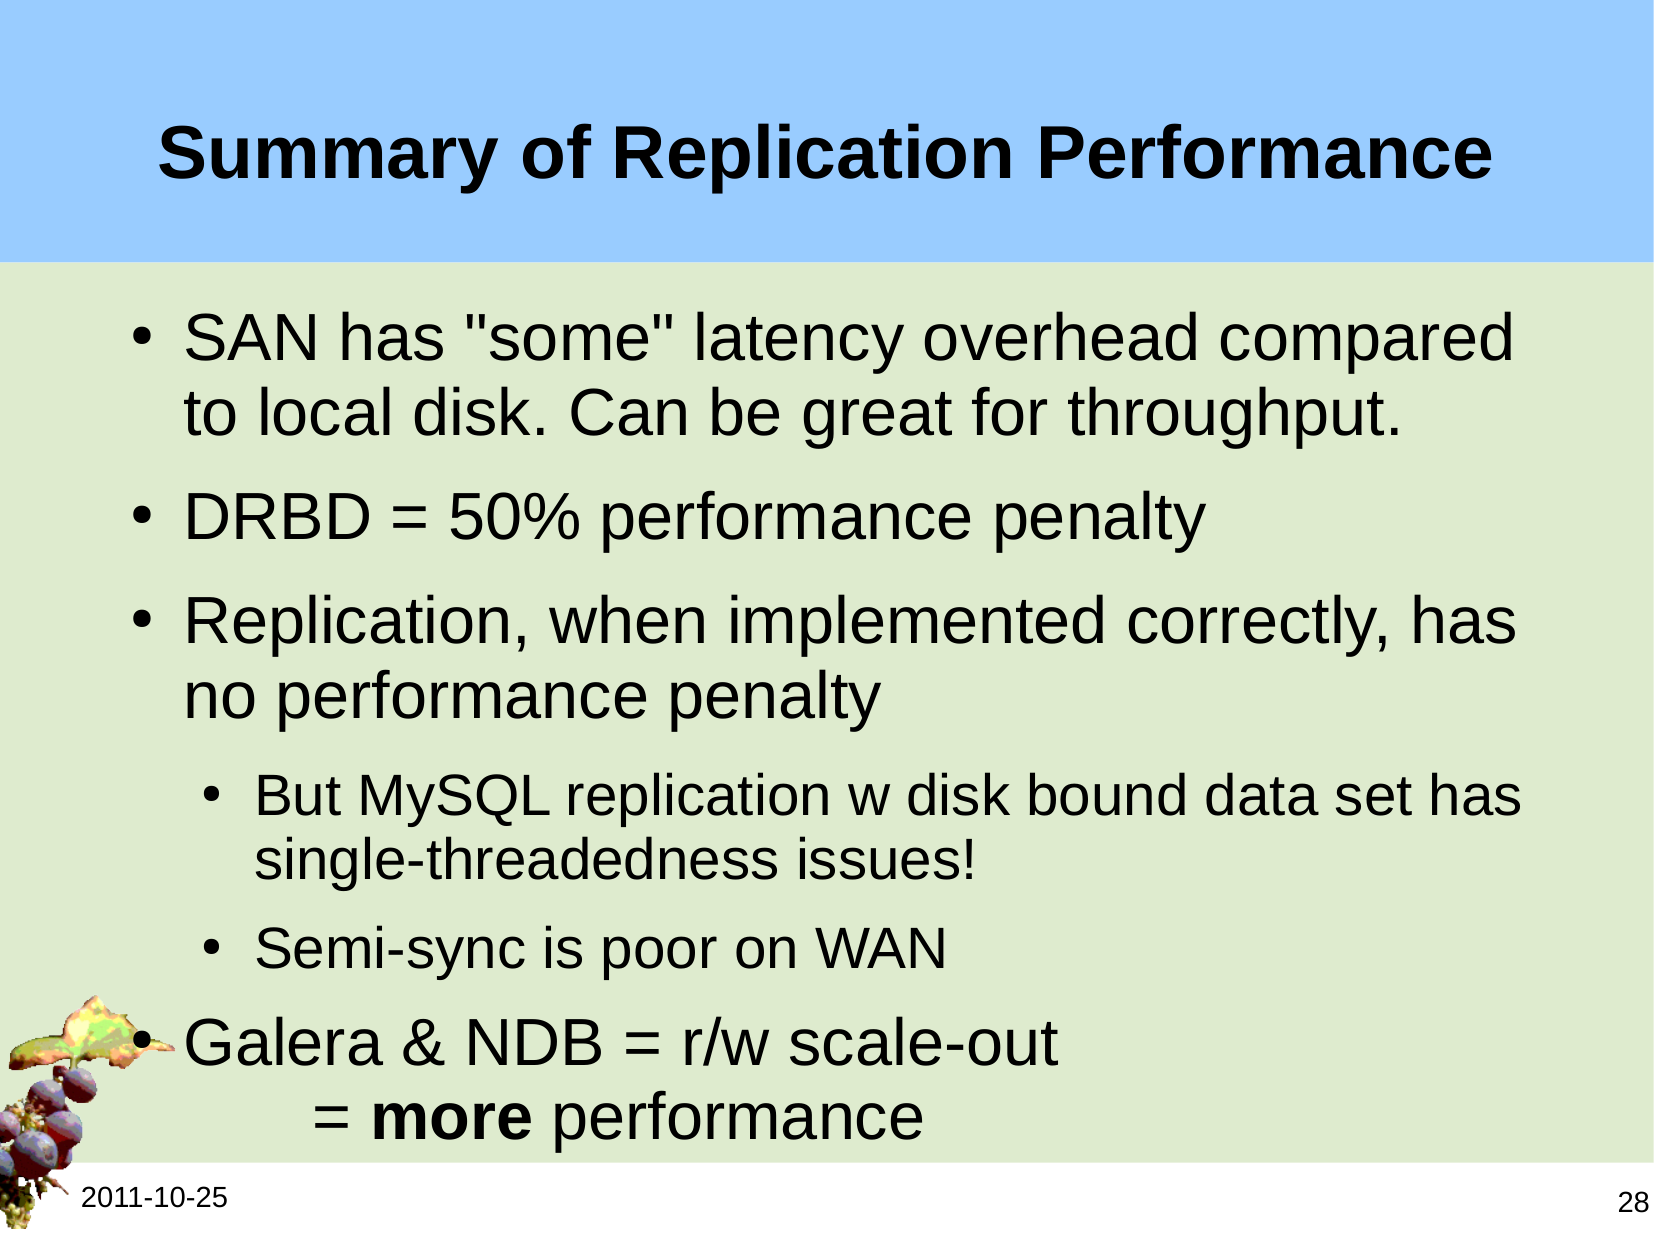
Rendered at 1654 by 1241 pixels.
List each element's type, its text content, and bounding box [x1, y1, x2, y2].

picture [0, 990, 188, 1229]
title Summary of Replication Performance [82, 49, 1571, 257]
list SAN has "some" latency overhead compared to local disk. Can be great for throughput. DRBD = 50% performance penalty Replication, when implemented correctly, has no performance penalty But MySQL replication w disk bound data set has single-threadedness issues! Semi-sync is poor on WAN Galera & NDB = r/w scale-out = more performance [112, 300, 1571, 1155]
